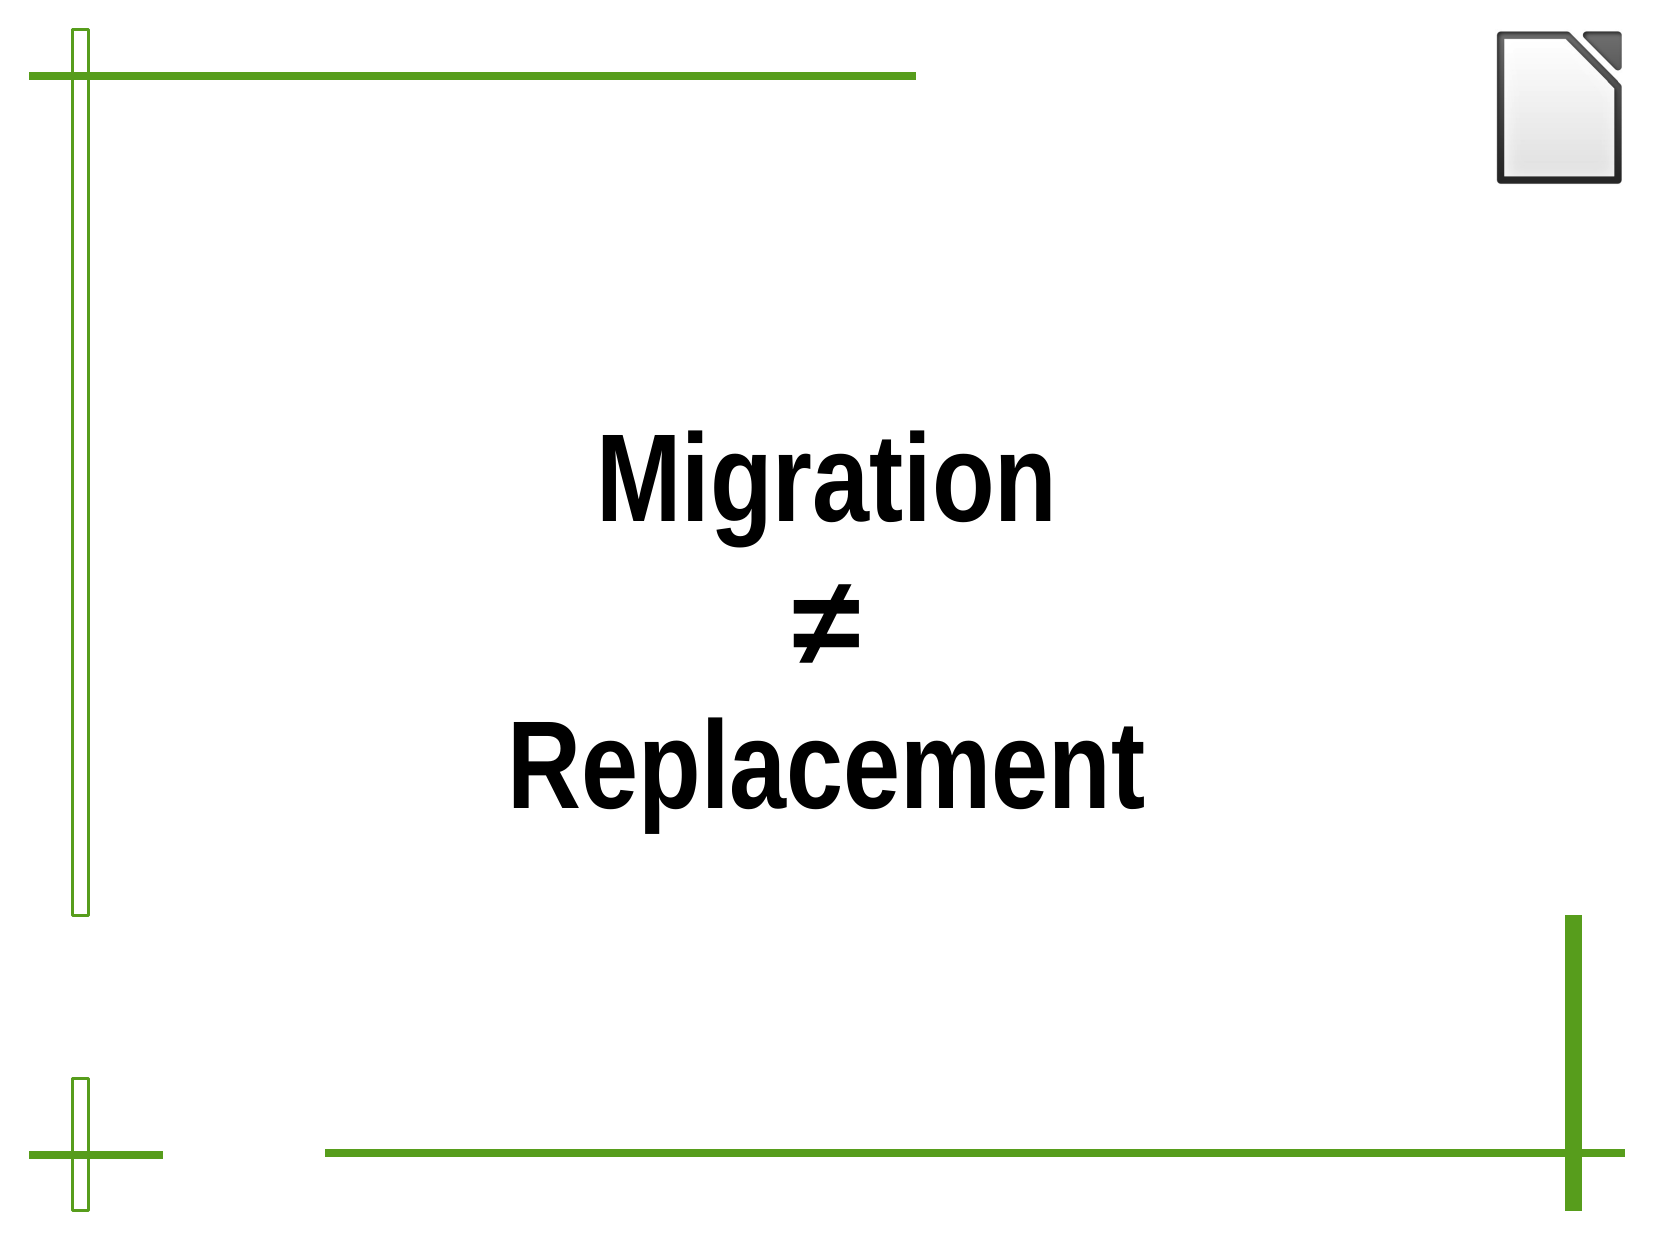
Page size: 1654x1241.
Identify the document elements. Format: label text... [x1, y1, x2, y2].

picture [1494, 29, 1624, 186]
subtitle Migration ≠ Replacement [118, 118, 1536, 1123]
